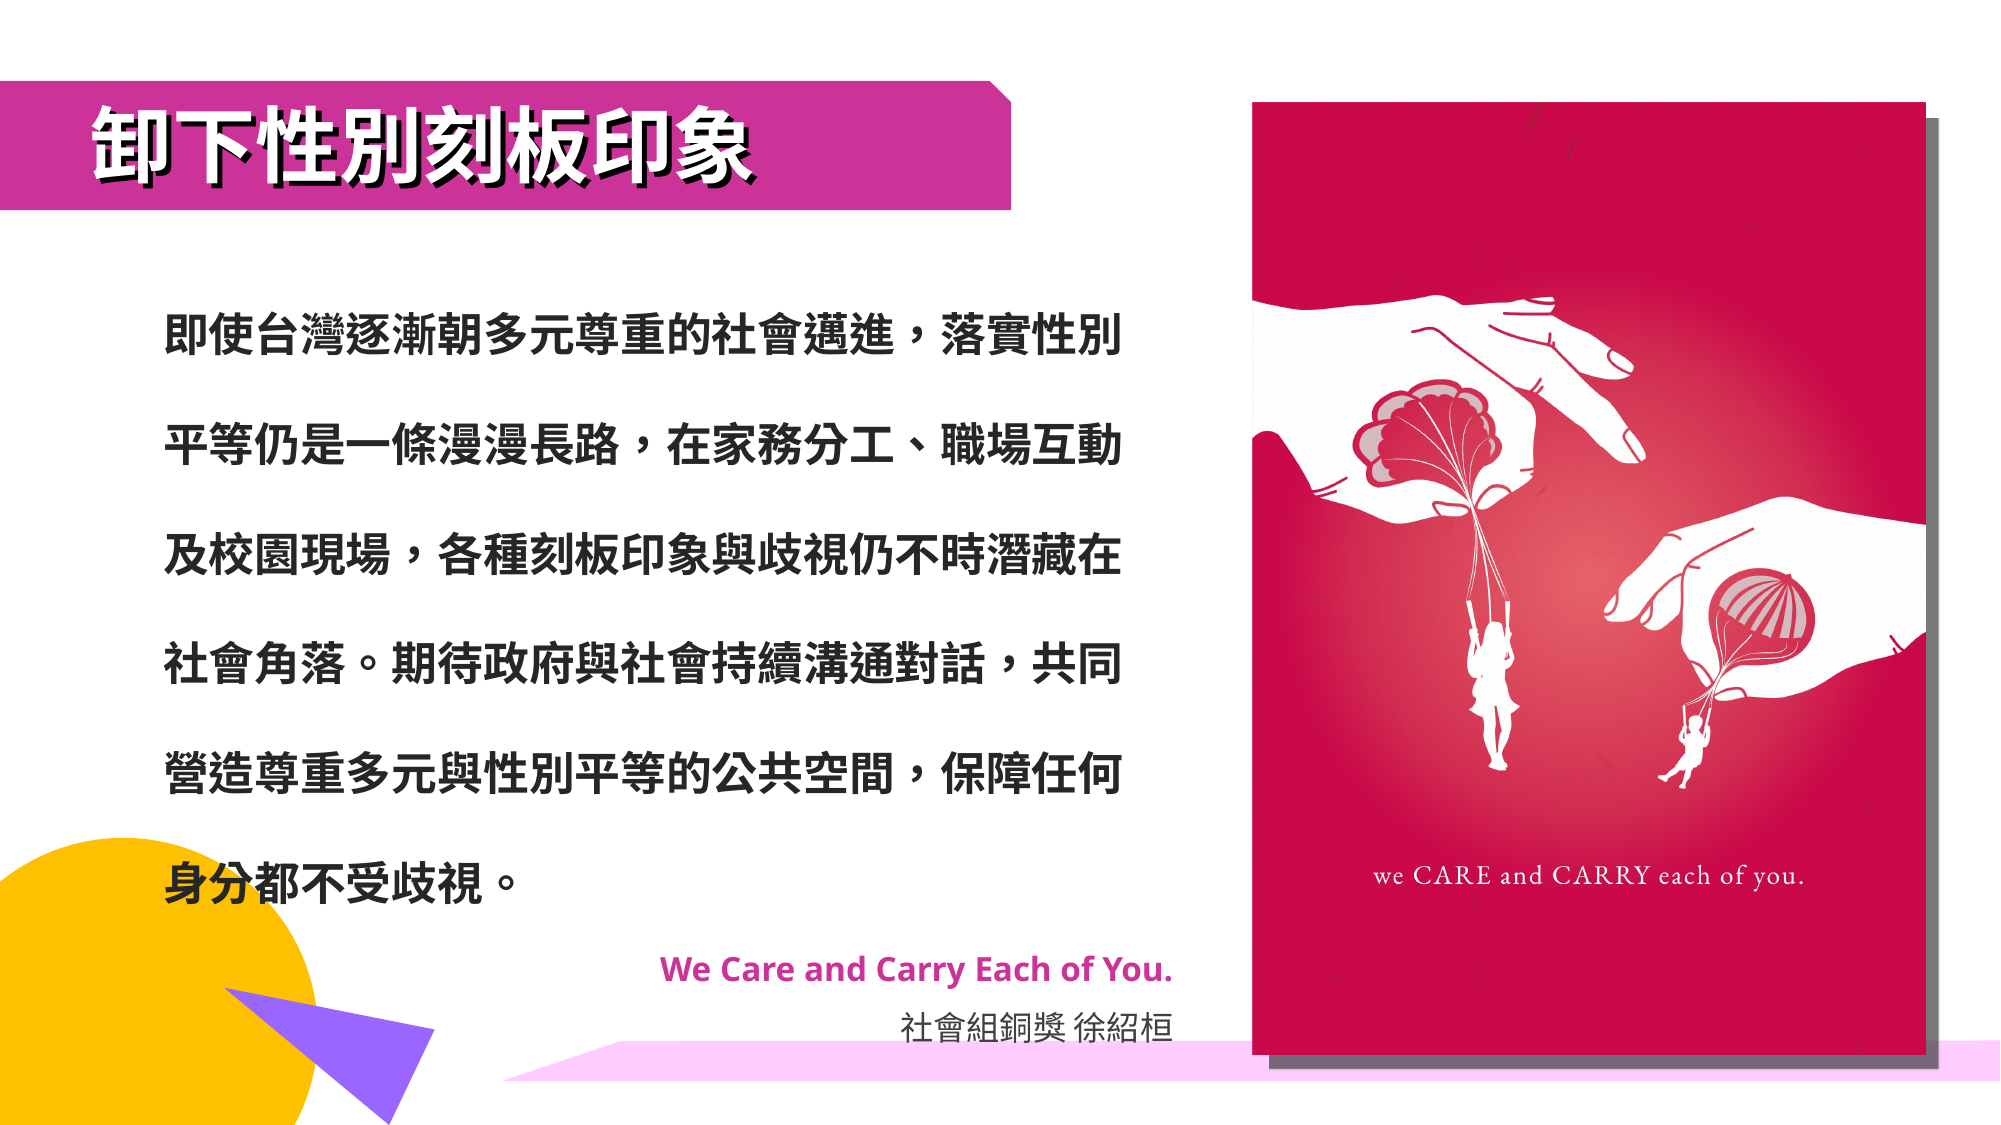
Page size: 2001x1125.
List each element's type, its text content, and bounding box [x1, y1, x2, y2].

title 卸下性別刻板印象 [74, 84, 1195, 214]
subtitle 即使台灣逐漸朝多元尊重的社會邁進，落實性別 平等仍是一條漫漫長路，在家務分工、職場互動 及校園現場，各種刻板印象與歧視仍不時潛藏在 社會角落。期待政府與社會持續溝通對話，共同 營造尊重多元與性別平等的公共空間，保障任何 身分都不受歧視。 [148, 235, 1155, 944]
text_box [502, 1040, 2000, 1081]
text_box We Care and Carry Each of You. 社會組銅獎 徐紹桓 [645, 920, 1243, 1050]
picture [1252, 102, 1926, 1055]
